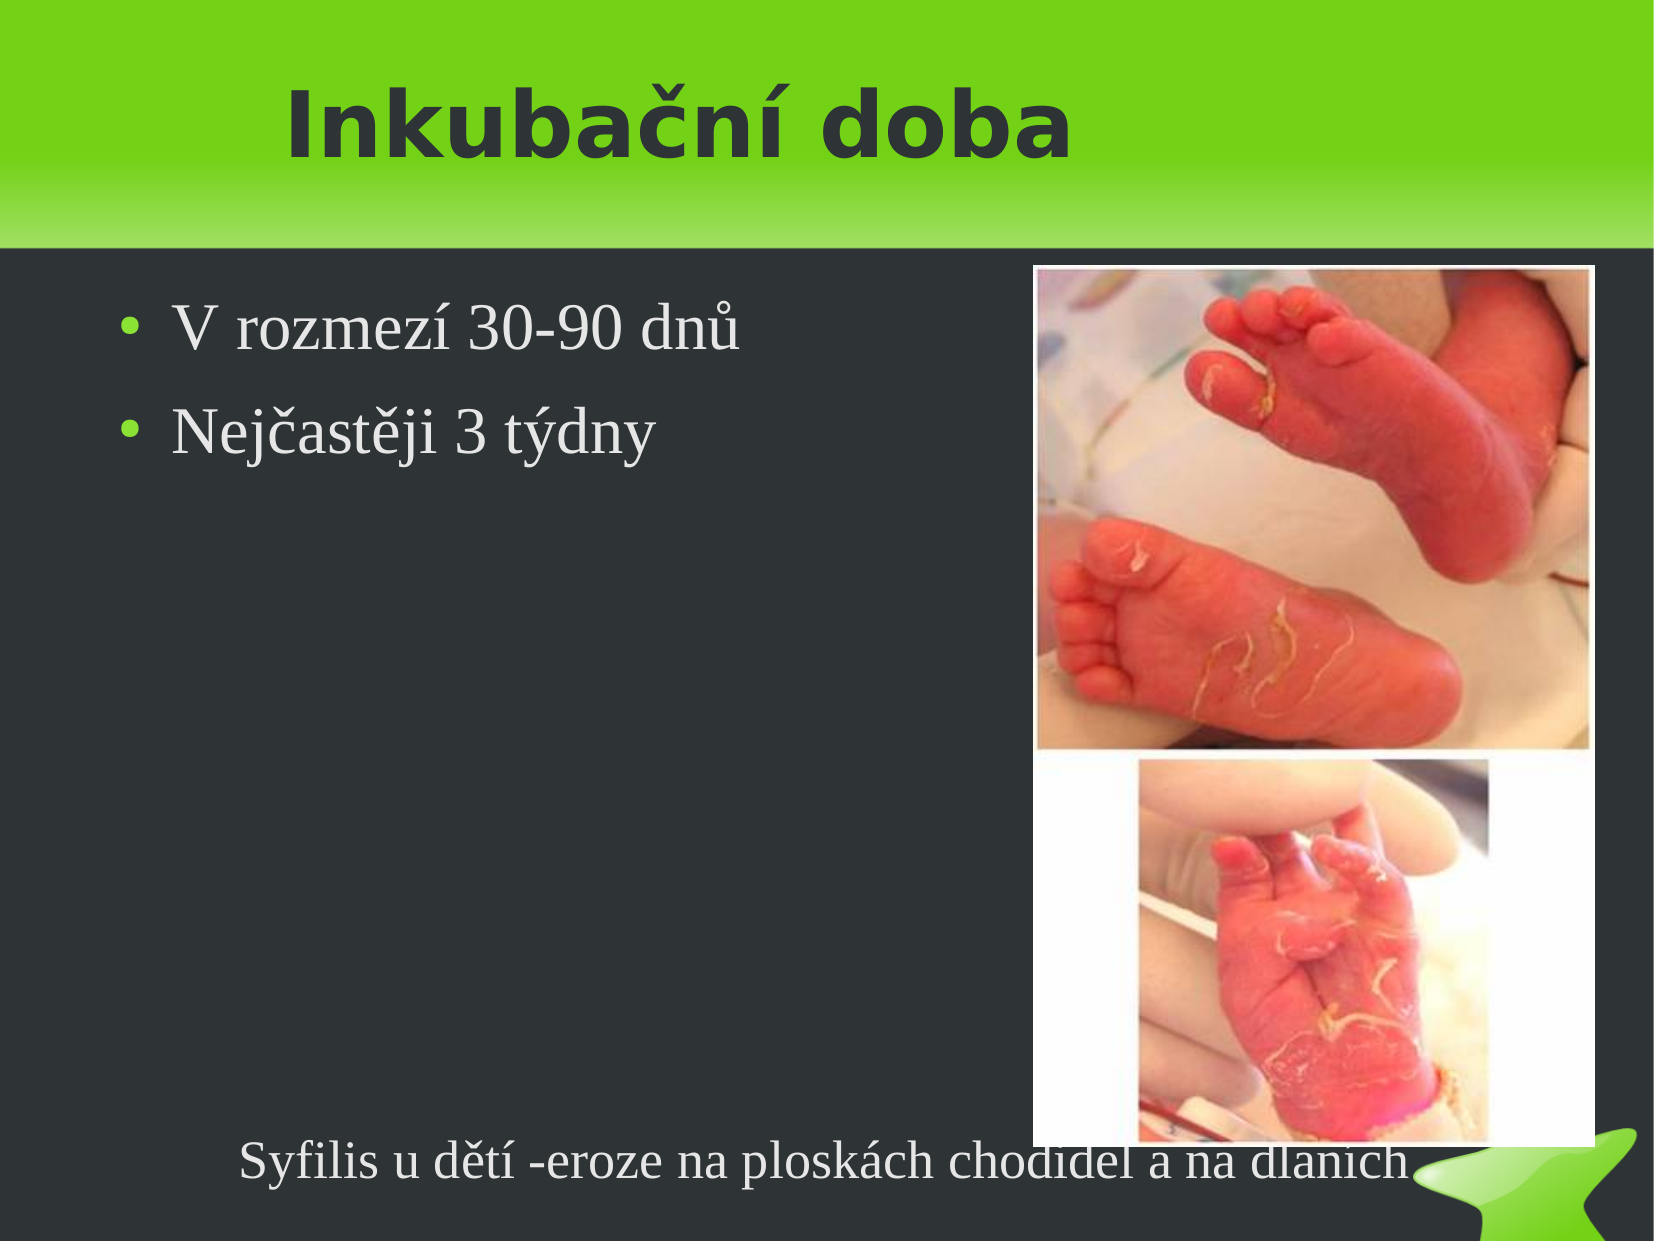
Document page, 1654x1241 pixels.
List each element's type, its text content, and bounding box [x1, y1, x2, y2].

picture [0, 0, 1654, 1241]
list V rozmezí 30-90 dnů Nejčastěji 3 týdny Syfilis u dětí -eroze na ploskách chodidel a na dlaních [82, 290, 1571, 1241]
title Inkubační doba [59, 29, 1548, 222]
